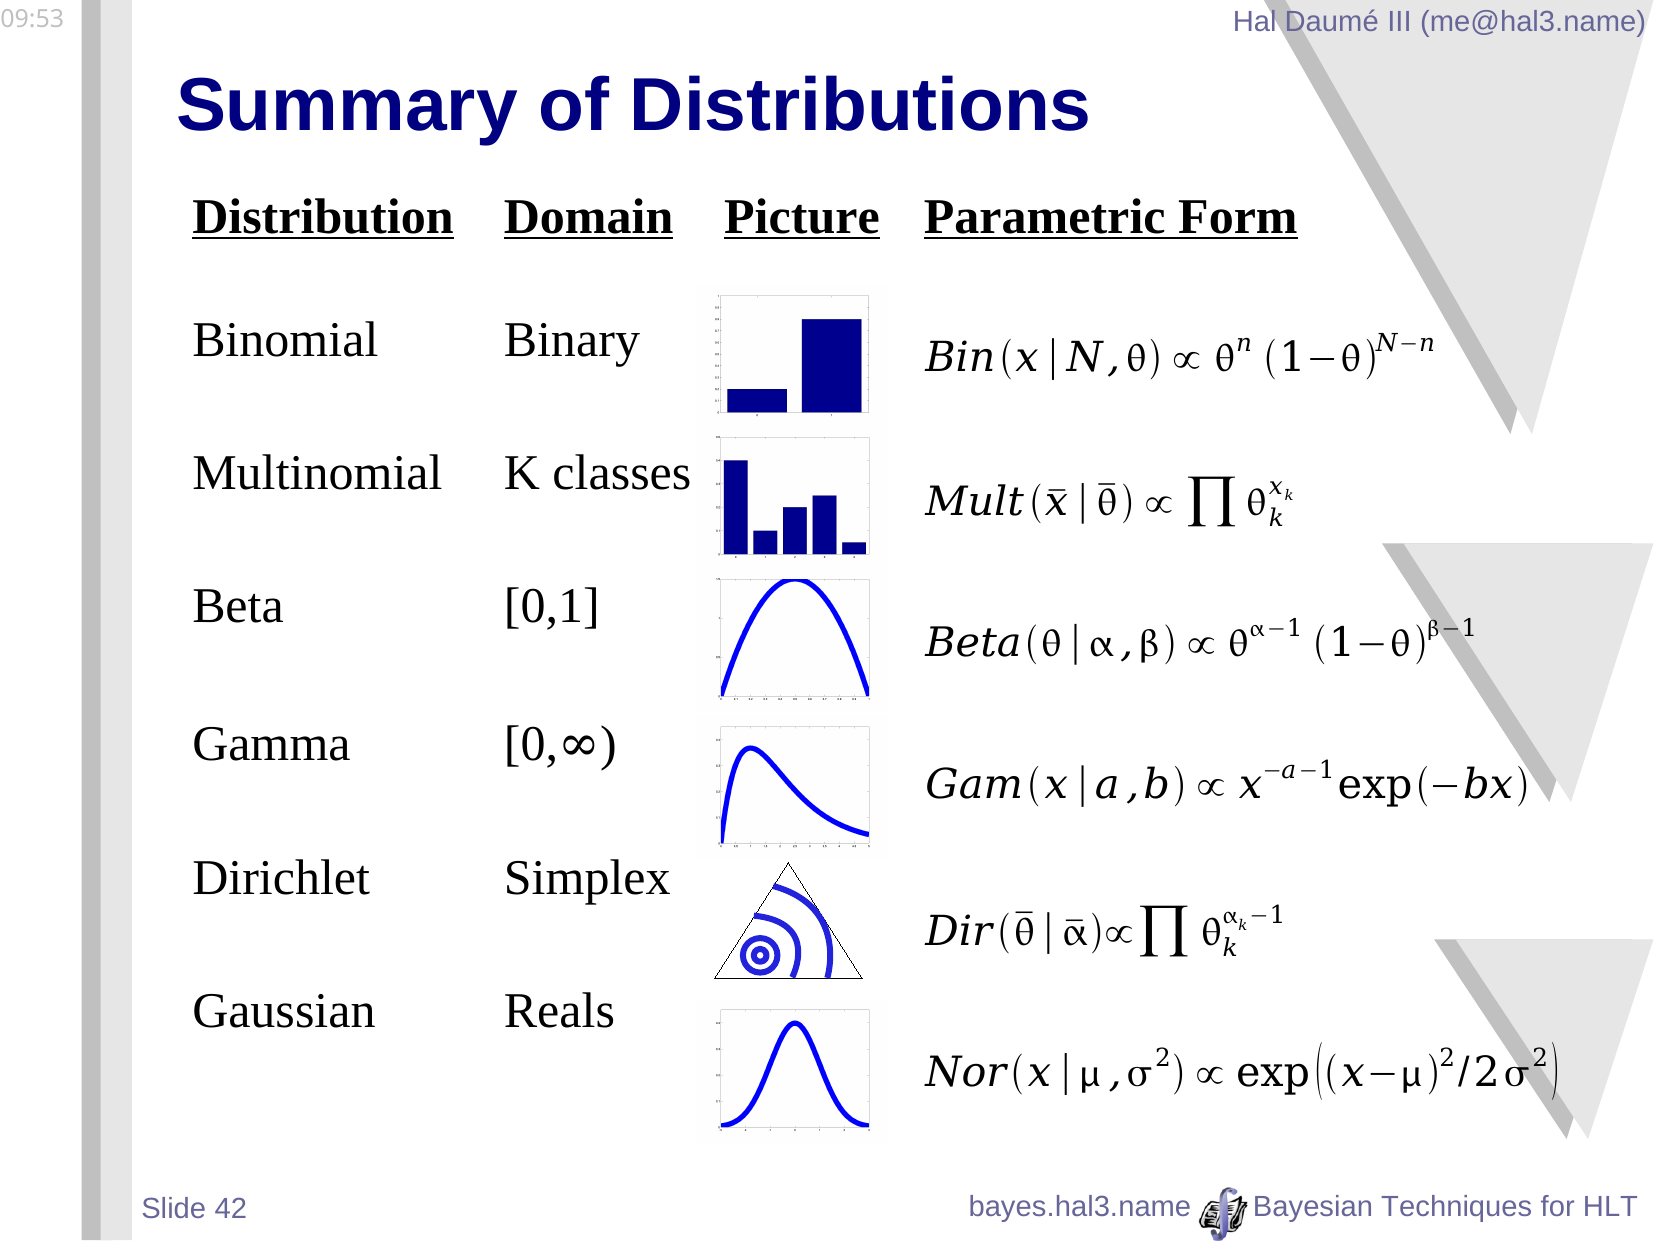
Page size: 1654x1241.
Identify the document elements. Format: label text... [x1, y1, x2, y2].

chart [919, 755, 1536, 811]
chart [919, 1039, 1566, 1103]
picture [696, 716, 887, 860]
picture [695, 285, 887, 712]
chart [919, 327, 1441, 385]
list Distribution Domain Picture Parametric Form Binomial Binary Multinomial K classes Beta [0,1] Gamma [0,∞) Dirichlet Simplex Gaussian Reals [180, 188, 1512, 1127]
chart [919, 471, 1300, 532]
chart [919, 900, 1292, 963]
picture [696, 999, 887, 1143]
chart [919, 613, 1483, 670]
title Summary of Distributions [176, 44, 1509, 166]
picture [1198, 1186, 1248, 1241]
